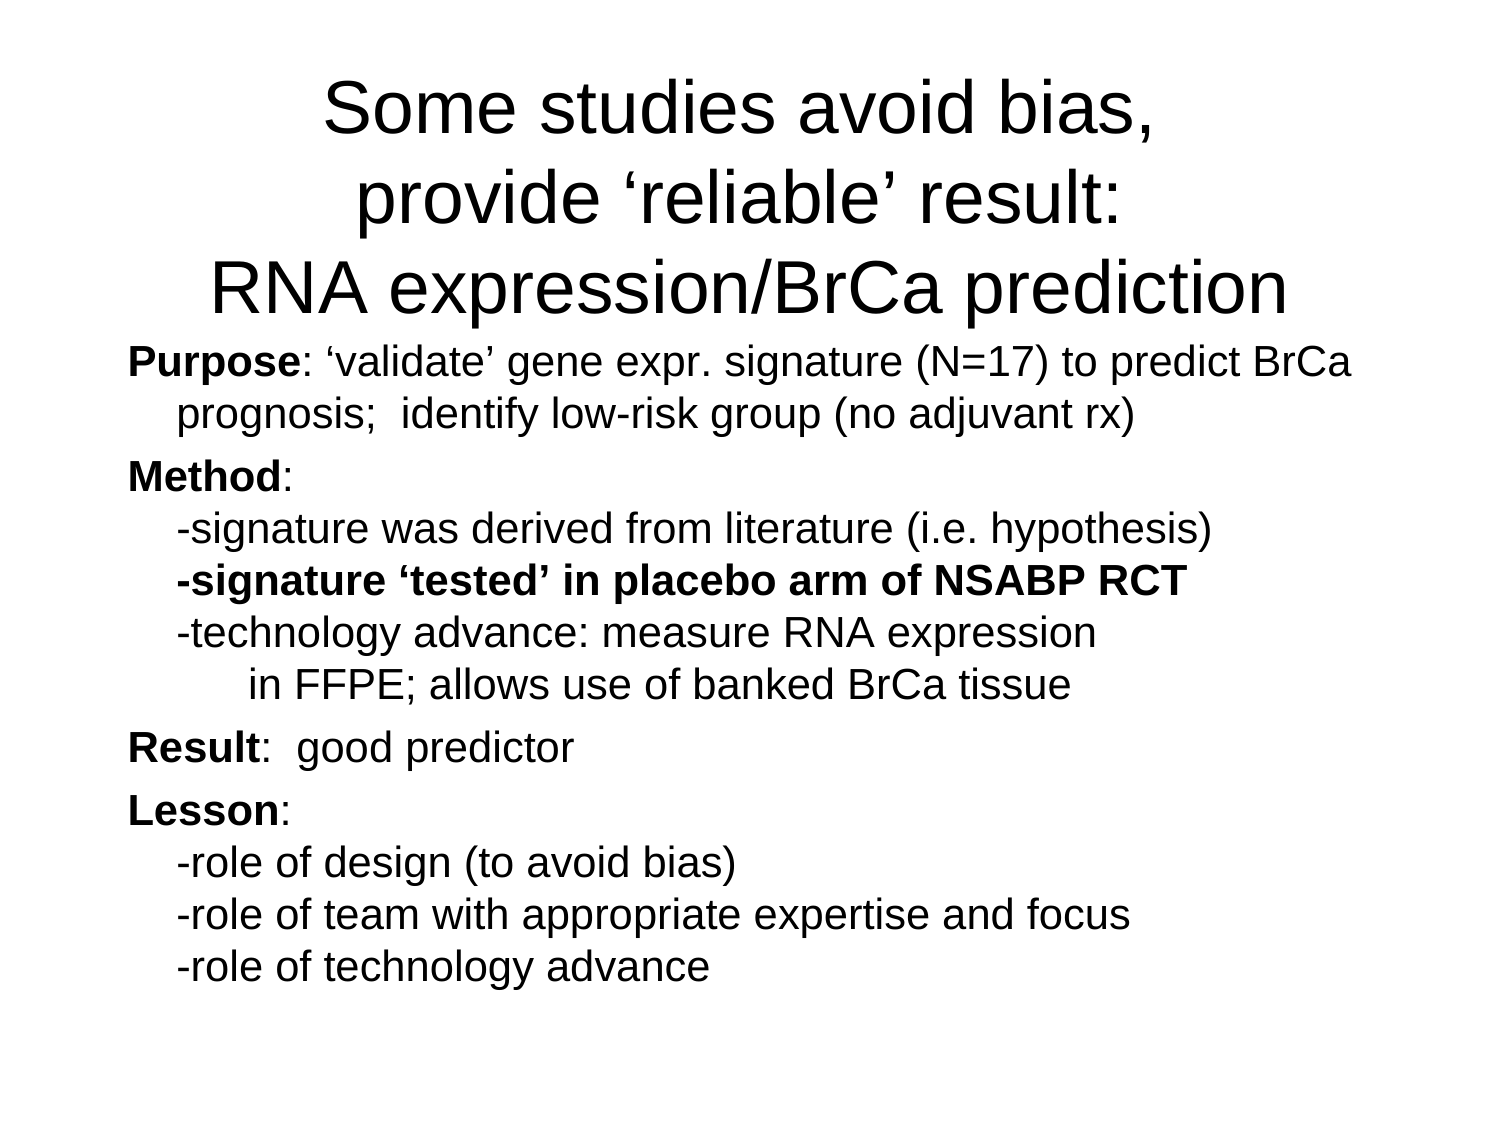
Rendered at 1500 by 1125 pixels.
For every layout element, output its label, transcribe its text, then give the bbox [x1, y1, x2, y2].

title Some studies avoid bias, provide ‘reliable’ result: RNA expression/BrCa prediction [112, 51, 1388, 324]
list Purpose: ‘validate’ gene expr. signature (N=17) to predict BrCa prognosis; identify low-risk group (no adjuvant rx) Method: -signature was derived from literature (i.e. hypothesis) -signature ‘tested’ in placebo arm of NSABP RCT -technology advance: measure RNA expression in FFPE; allows use of banked BrCa tissue Result: good predictor Lesson: -role of design (to avoid bias) -role of team with appropriate expertise and focus -role of technology advance [112, 324, 1438, 1000]
